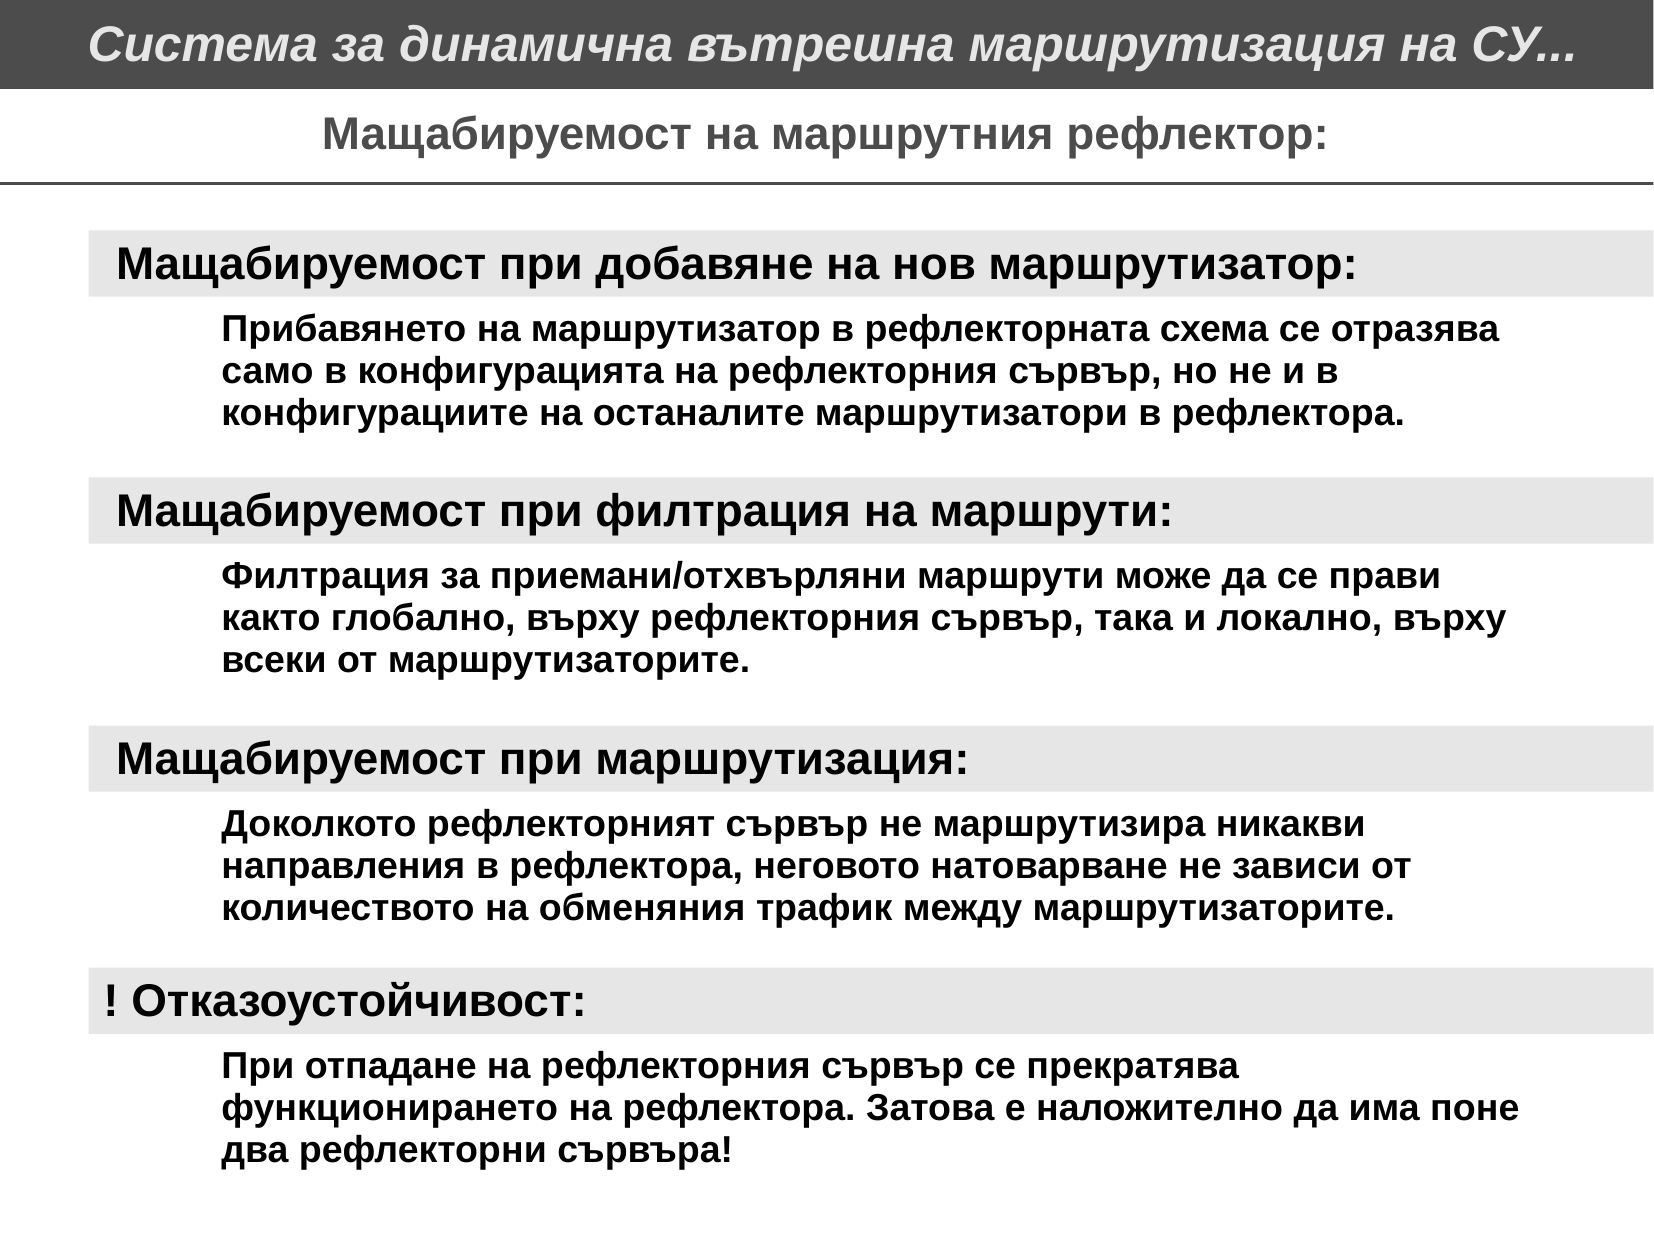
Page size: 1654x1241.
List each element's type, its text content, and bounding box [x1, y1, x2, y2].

text_box [0, 0, 1654, 89]
text_box Доколкото рефлекторният сървър не маршрутизира никакви направления в рефлектора, неговото натоварване не зависи от количеството на обменяния трафик между маршрутизаторите. [206, 795, 1536, 937]
text_box Филтрация за приемани/отхвърляни маршрути може да се прави както глобално, върху рефлекторния сървър, така и локално, върху всеки от маршрутизаторите. [206, 547, 1536, 698]
text_box ! Отказоустойчивост: [88, 967, 1654, 1034]
text_box Мащабируемост при филтрация на маршрути: [88, 477, 1654, 544]
text_box При отпадане на рефлекторния сървър се прекратява функционирането на рефлектора. Затова е наложително да има поне два рефлекторни сървъра! [206, 1037, 1536, 1179]
text_box Мащабируемост при добавяне на нов маршрутизатор: [88, 230, 1654, 297]
text_box Прибавянето на маршрутизатор в рефлекторната схема се отразява само в конфигурацията на рефлекторния сървър, но не и в конфигурациите на останалите маршрутизатори в рефлектора. [206, 300, 1595, 451]
text_box Система за динамична вътрешна маршрутизация на СУ... [72, 9, 1594, 80]
text_box Мащабируемост при маршрутизация: [88, 725, 1654, 792]
text_box Мащабируемост на маршрутния рефлектор: [307, 100, 1345, 167]
